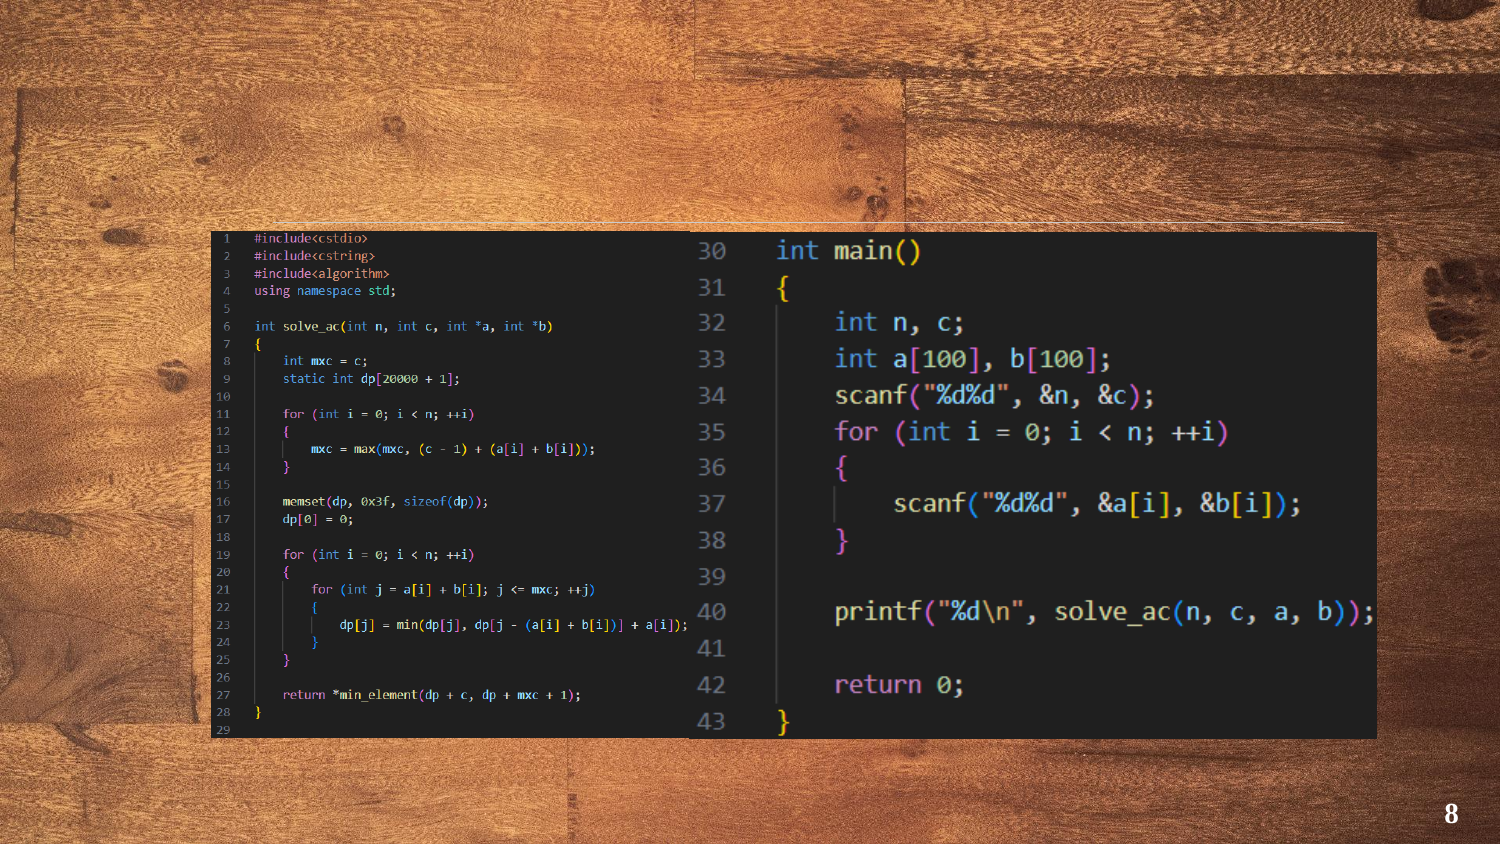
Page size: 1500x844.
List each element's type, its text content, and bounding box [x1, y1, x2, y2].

slide_number 8 [1429, 779, 1500, 844]
title 範例程式 [255, 117, 1341, 232]
picture [211, 231, 1377, 739]
